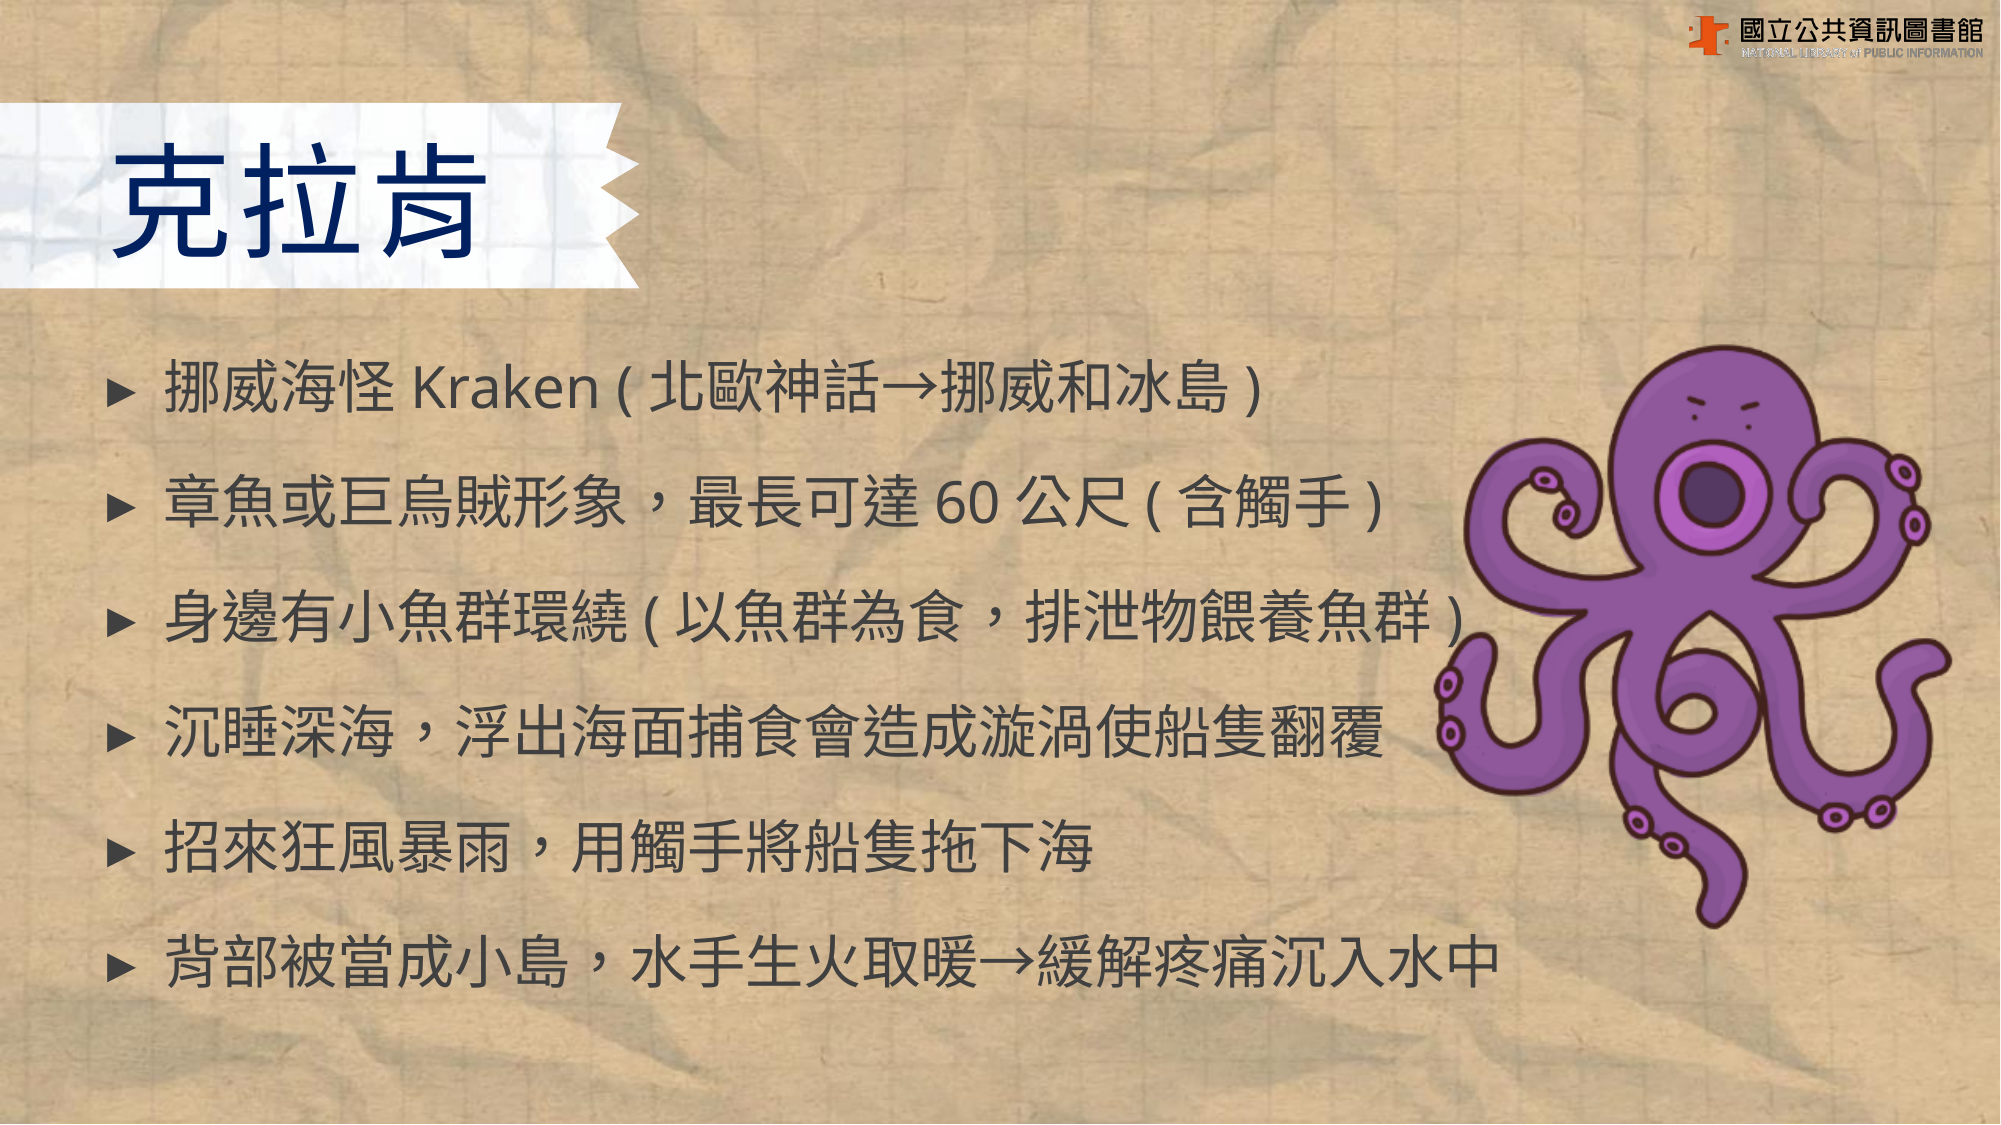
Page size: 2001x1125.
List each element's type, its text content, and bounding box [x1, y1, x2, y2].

picture [0, 23, 710, 350]
text_box ▸ 身邊有小魚群環繞(以魚群為食，排泄物餵養魚群) [92, 572, 1506, 659]
picture [1229, 182, 2000, 1125]
text_box 克拉肯 [92, 115, 710, 283]
text_box ▸ 章魚或巨烏賊形象，最長可達60公尺(含觸手) [92, 458, 1467, 544]
text_box ▸ 招來狂風暴雨，用觸手將船隻拖下海 [92, 802, 1265, 889]
text_box ▸ 挪威海怪Kraken (北歐神話→挪威和冰島) [92, 343, 1443, 429]
text_box ▸ 背部被當成小島，水手生火取暖→緩解疼痛沉入水中 [92, 917, 1594, 1004]
text_box ▸ 沉睡深海，浮出海面捕食會造成漩渦使船隻翻覆 [92, 687, 1506, 774]
